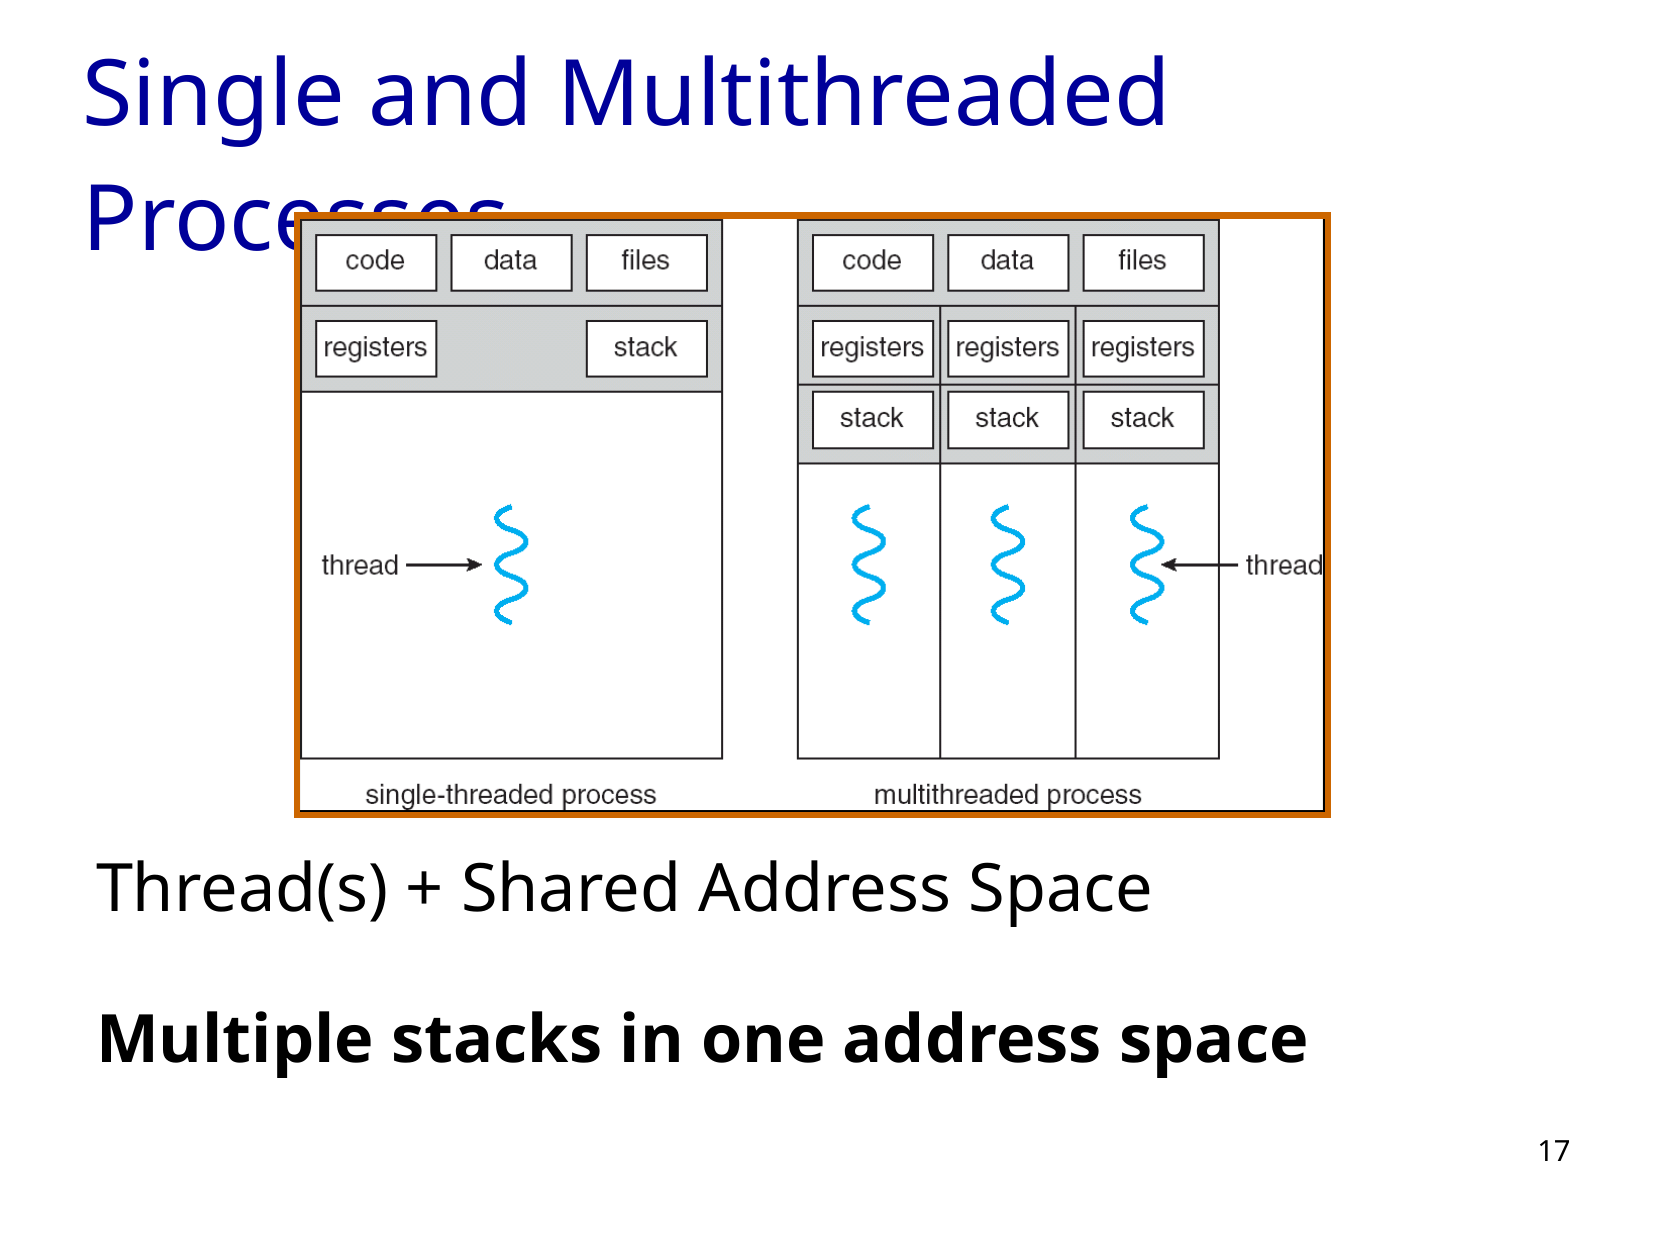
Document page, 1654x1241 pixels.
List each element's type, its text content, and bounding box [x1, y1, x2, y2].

picture [300, 218, 1325, 812]
title Single and Multithreaded Processes [82, 49, 1571, 257]
list Thread(s) + Shared Address Space Multiple stacks in one address space [60, 840, 1571, 1096]
